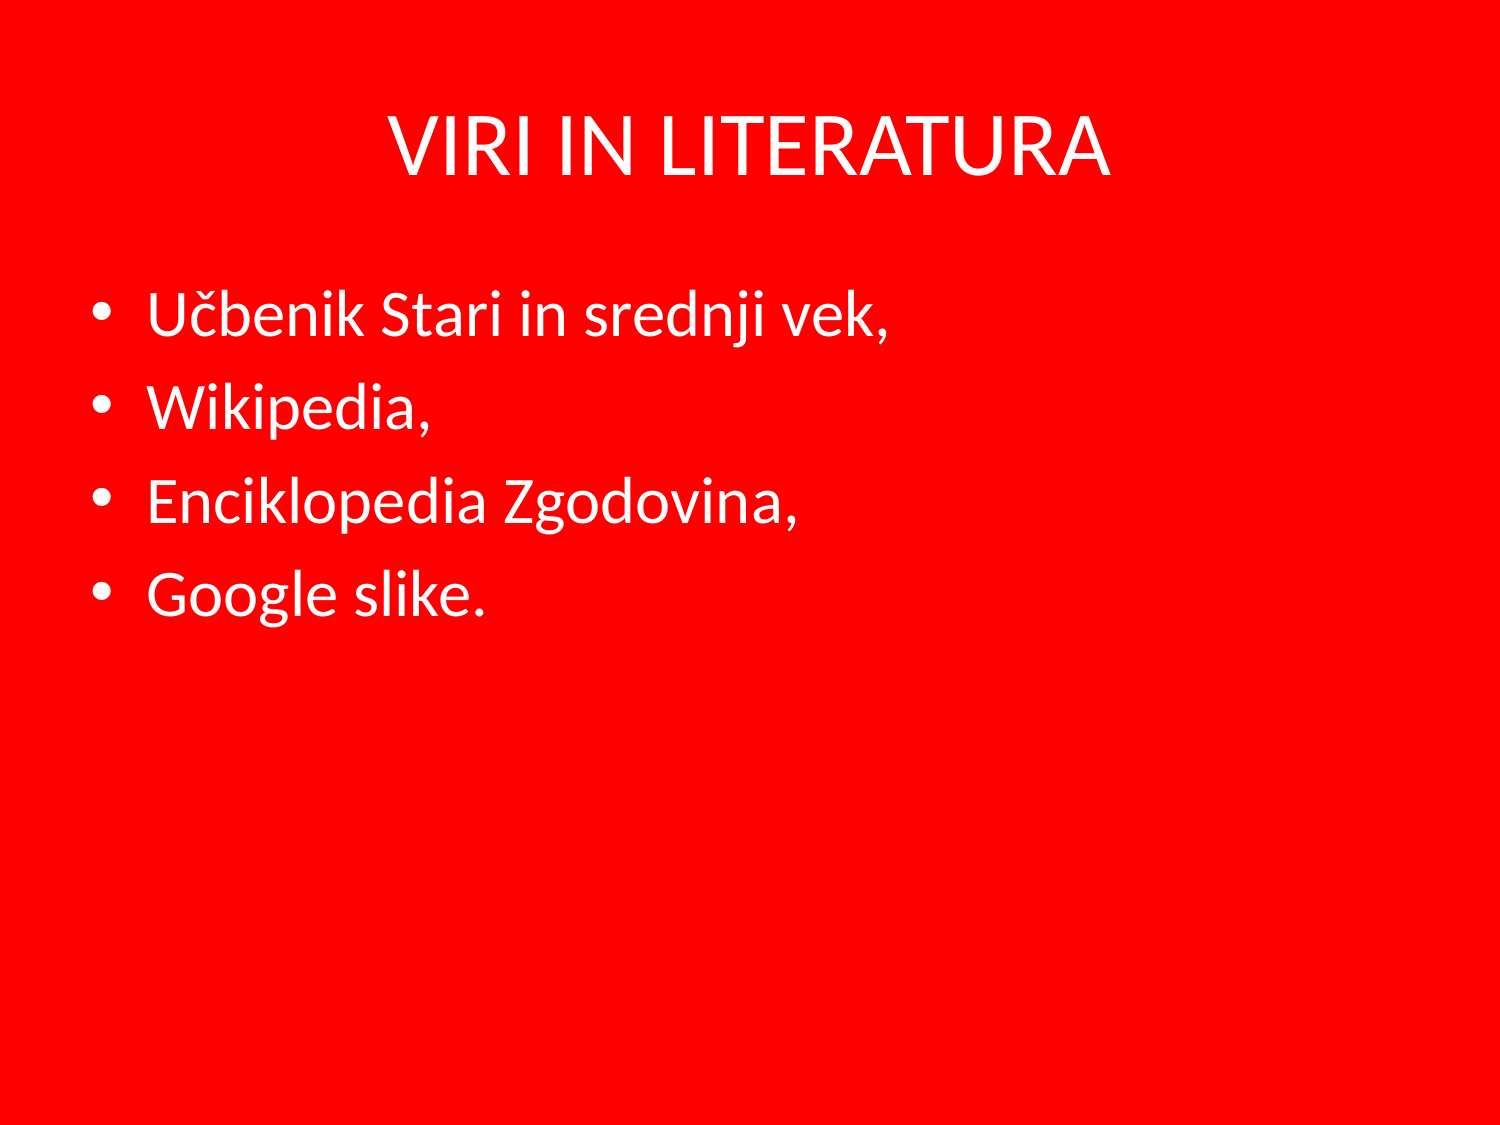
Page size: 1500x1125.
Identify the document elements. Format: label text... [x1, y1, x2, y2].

list Učbenik Stari in srednji vek, Wikipedia, Enciklopedia Zgodovina, Google slike. [75, 262, 1425, 1005]
title VIRI IN LITERATURA [75, 45, 1425, 233]
